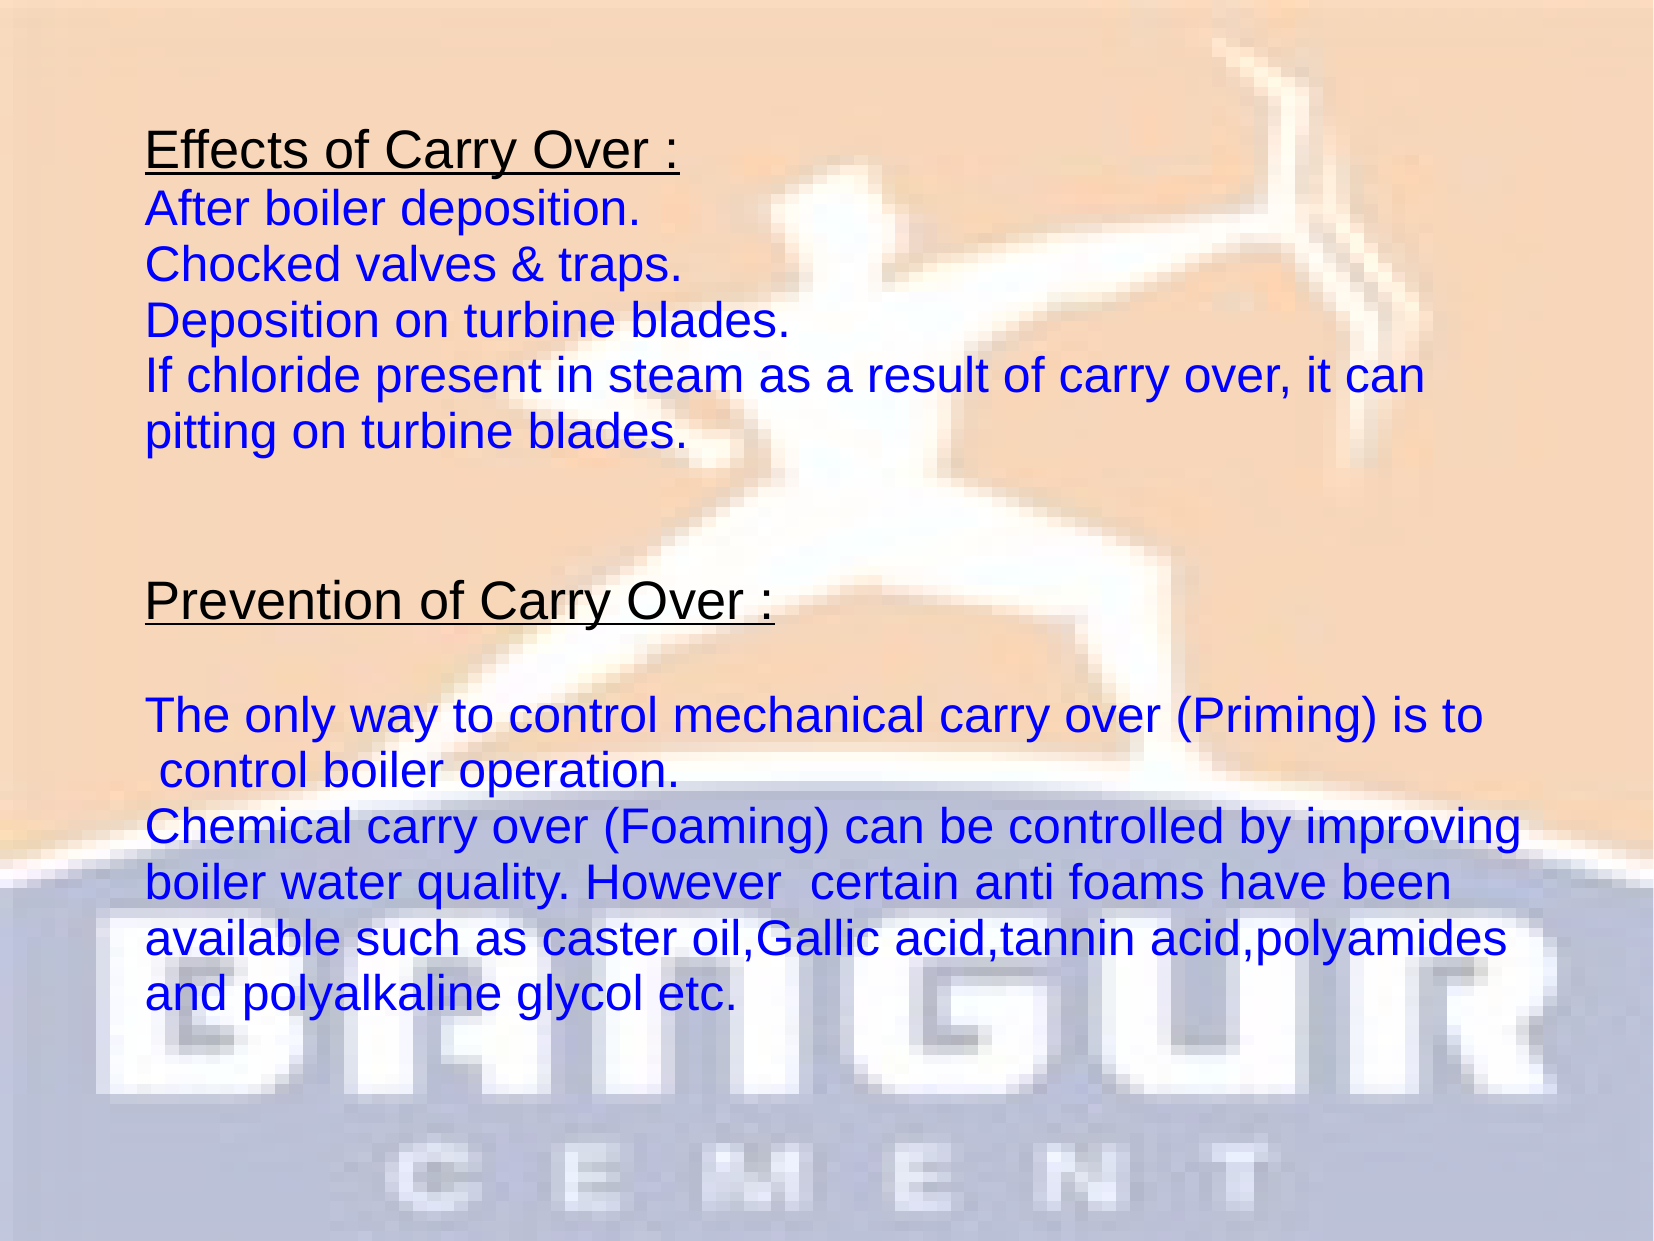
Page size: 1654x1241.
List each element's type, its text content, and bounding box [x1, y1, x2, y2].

picture [0, 0, 1654, 1241]
text_box Effects of Carry Over : After boiler deposition. Chocked valves & traps. Deposition on turbine blades. If chloride present in steam as a result of carry over, it can pitting on turbine blades. Prevention of Carry Over : The only way to control mechanical carry over (Priming) is to control boiler operation. Chemical carry over (Foaming) can be controlled by improving boiler water quality. However certain anti foams have been available such as caster oil,Gallic acid,tannin acid,polyamides and polyalkaline glycol etc. [129, 112, 1563, 1085]
